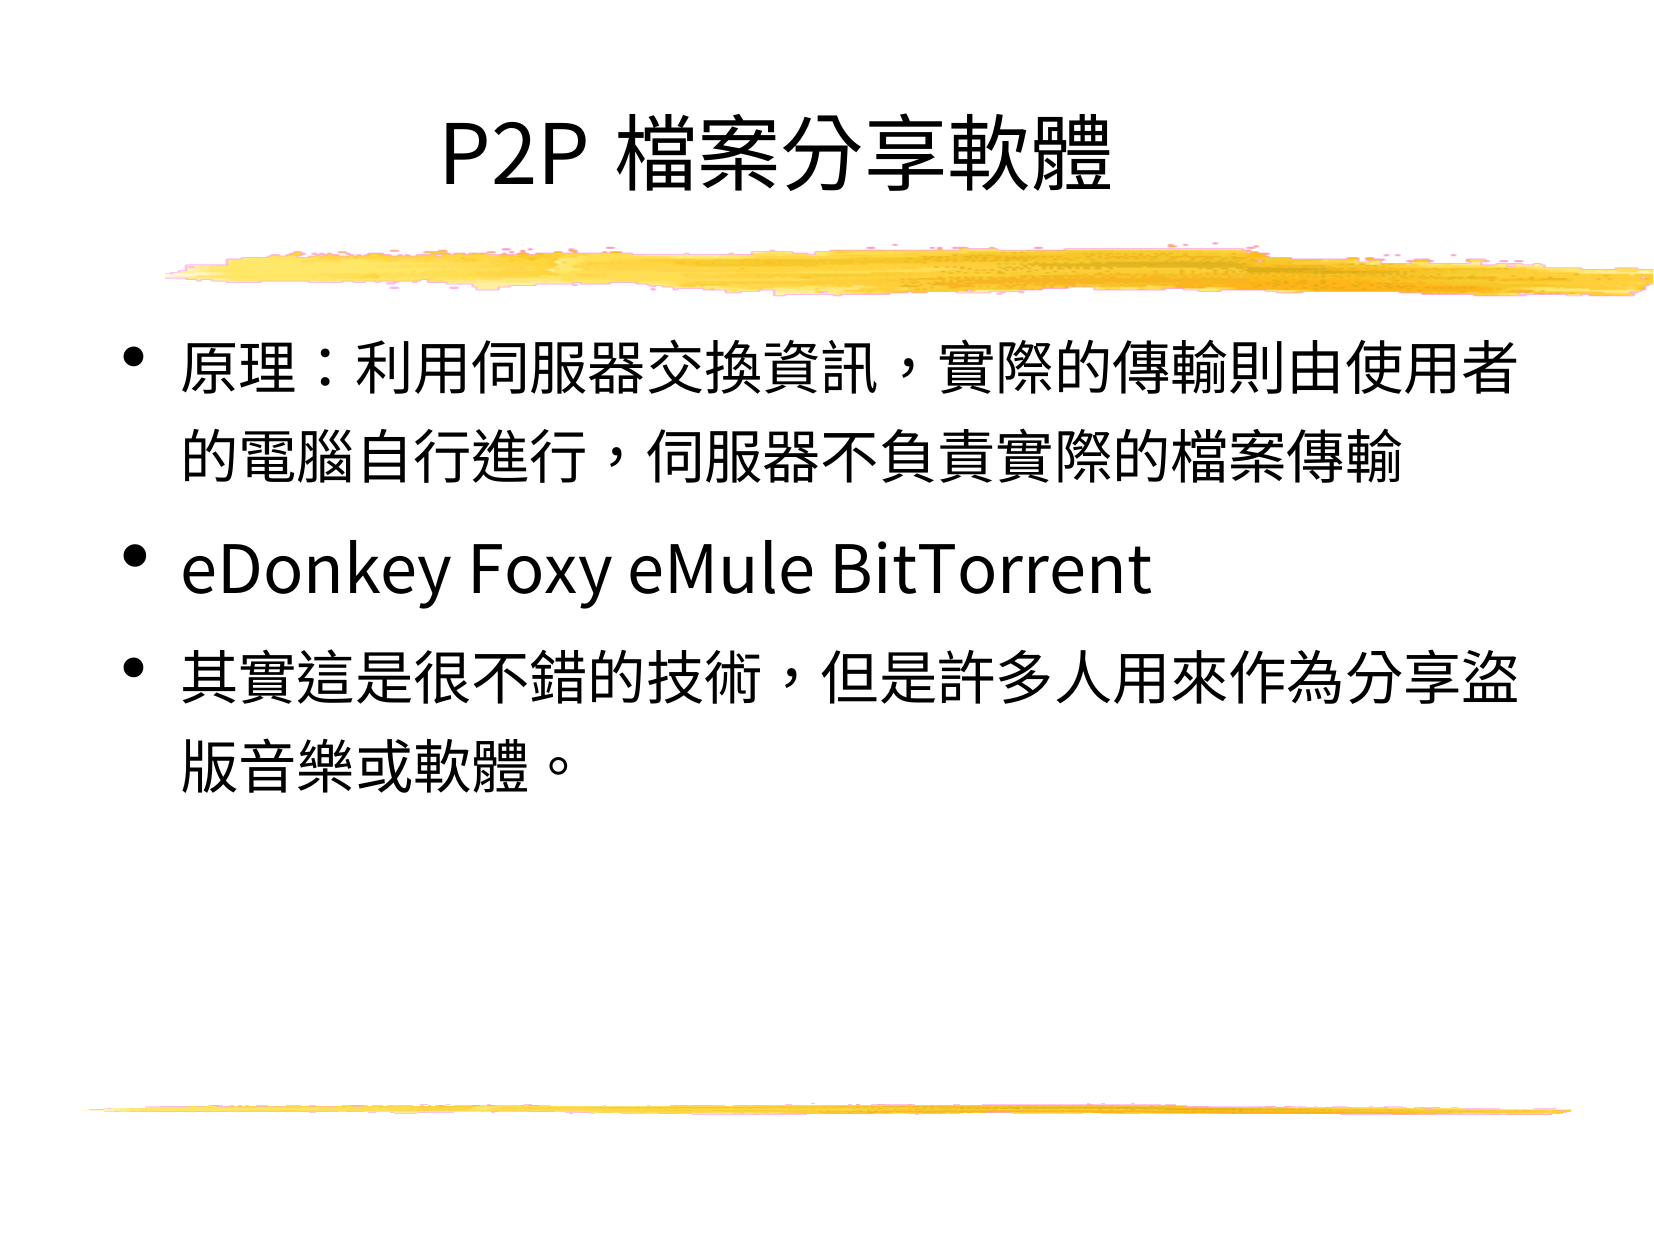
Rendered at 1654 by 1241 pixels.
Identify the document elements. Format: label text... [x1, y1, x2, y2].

list 原理：利用伺服器交換資訊，實際的傳輸則由使用者的電腦自行進行，伺服器不負責實際的檔案傳輸 eDonkey Foxy eMule BitTorrent 其實這是很不錯的技術，但是許多人用來作為分享盜版音樂或軟體。 [124, 316, 1530, 1061]
picture [82, 1102, 1571, 1117]
title P2P檔案分享軟體 [73, 41, 1479, 249]
picture [165, 237, 1654, 308]
